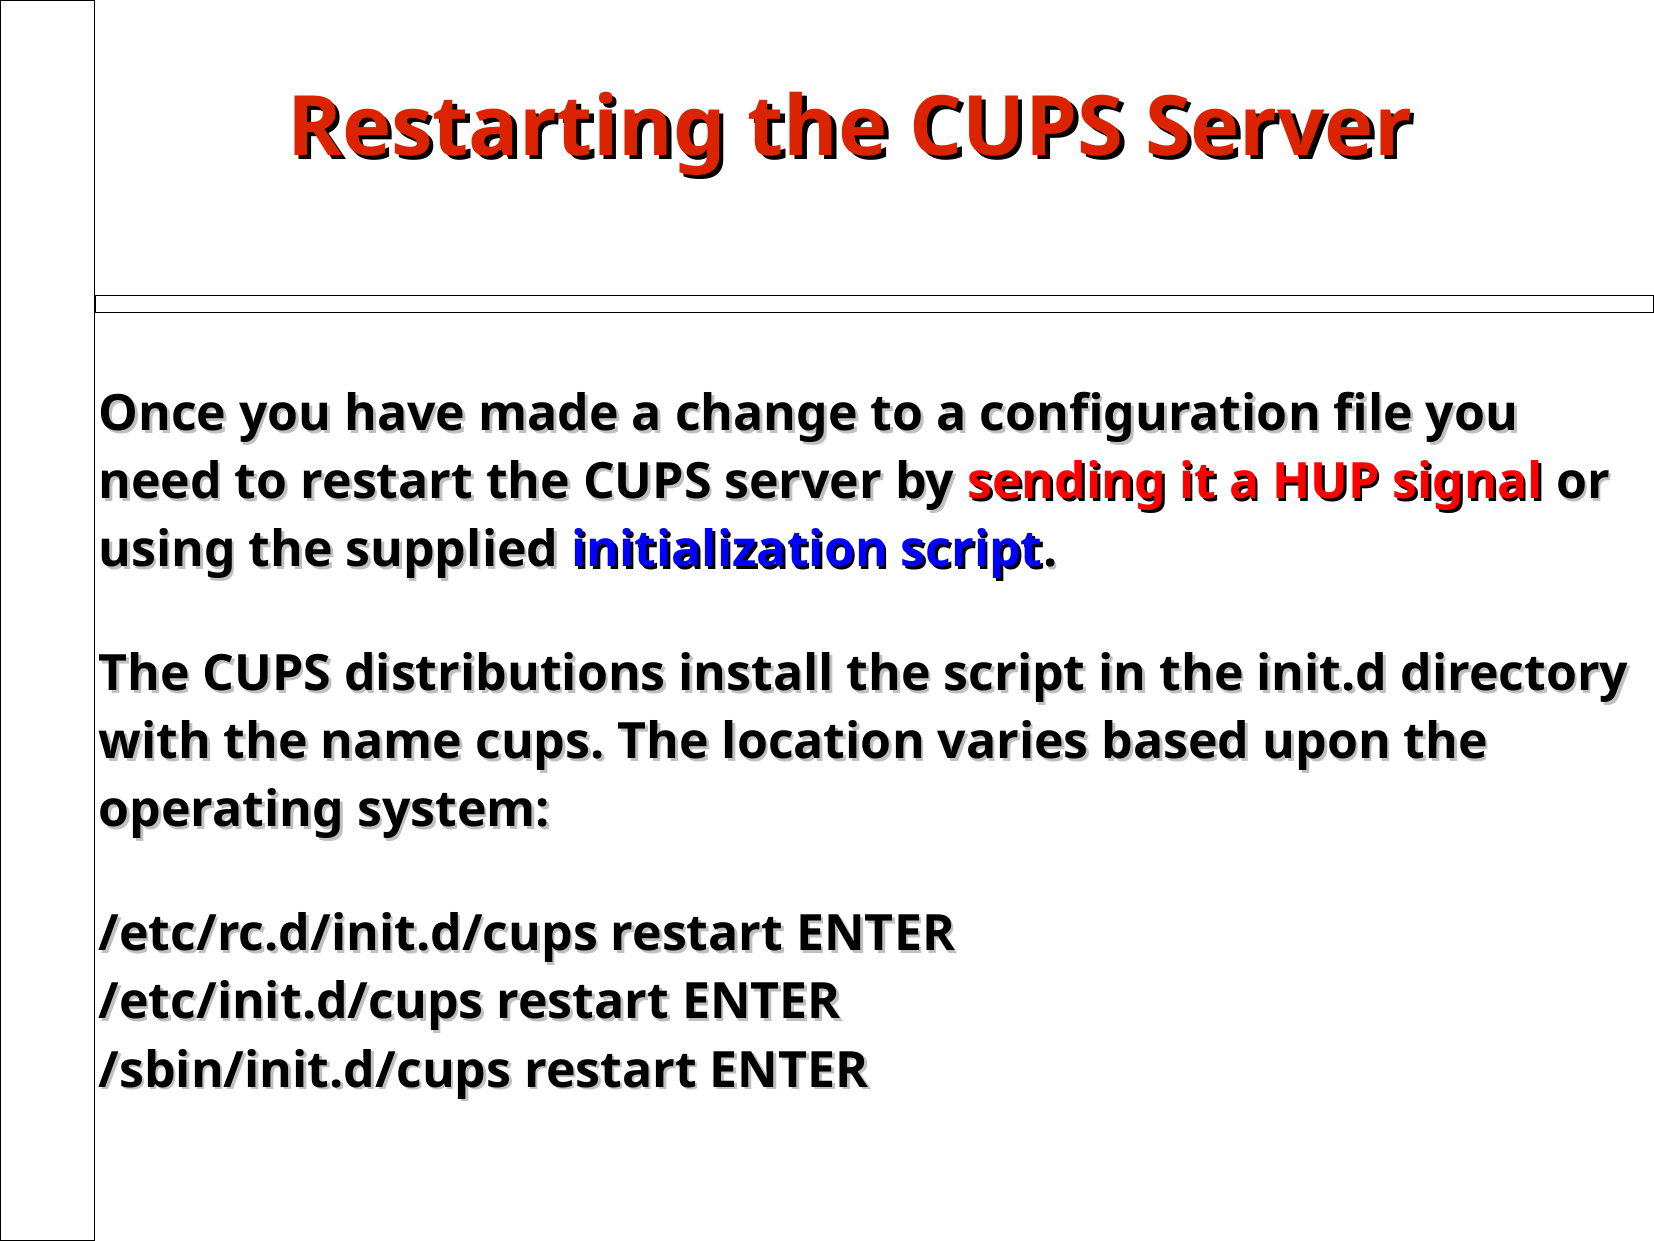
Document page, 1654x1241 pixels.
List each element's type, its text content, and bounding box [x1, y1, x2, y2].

text_box Once you have made a change to a configuration file you need to restart the CUPS server by sending it a HUP signal or using the supplied initialization script. The CUPS distributions install the script in the init.d directory with the name cups. The location varies based upon the operating system: /etc/rc.d/init.d/cups restart ENTER /etc/init.d/cups restart ENTER /sbin/init.d/cups restart ENTER [98, 321, 1654, 1224]
text_box [100, 0, 1523, 228]
text_box Restarting the CUPS Server [166, 66, 1534, 220]
